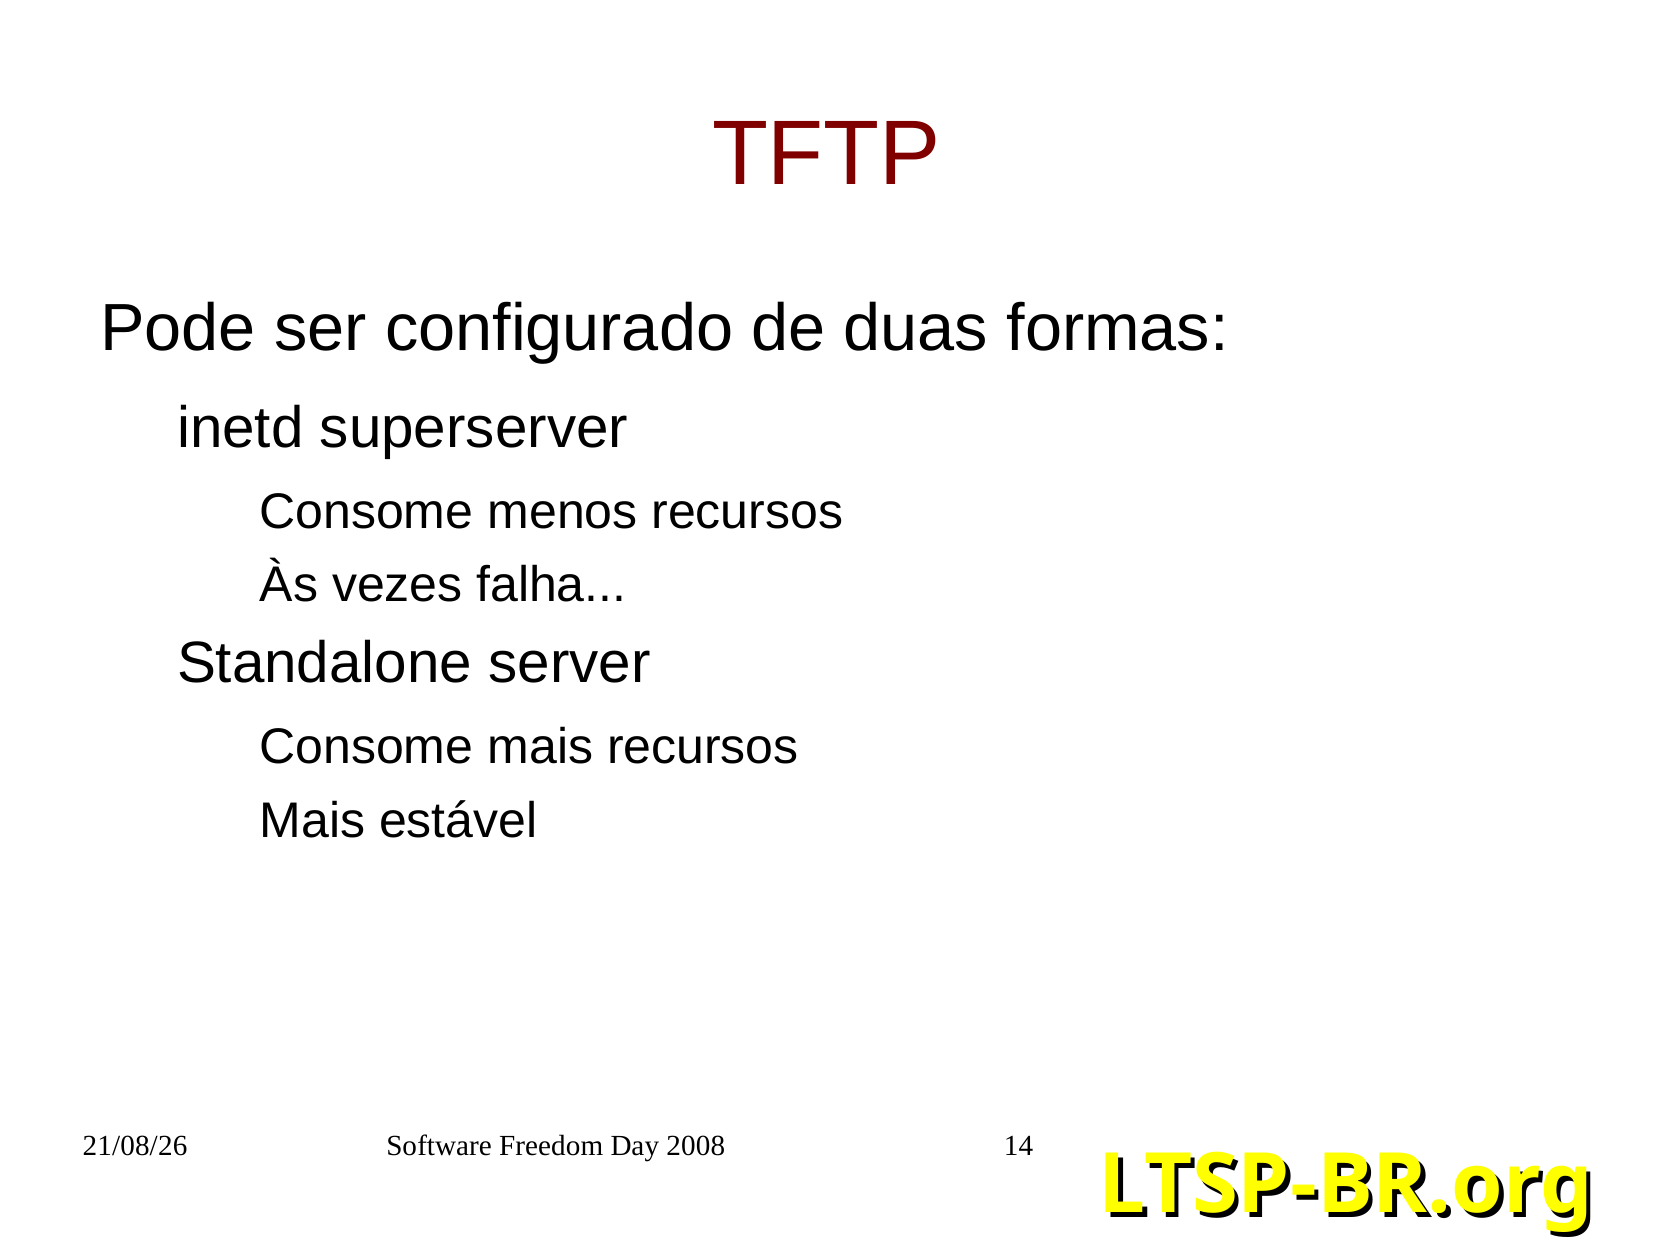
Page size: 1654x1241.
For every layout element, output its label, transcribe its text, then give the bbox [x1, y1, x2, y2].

list Pode ser configurado de duas formas: inetd superserver Consome menos recursos Às vezes falha... Standalone server Consome mais recursos Mais estável [82, 290, 1571, 1094]
title TFTP [82, 56, 1571, 250]
